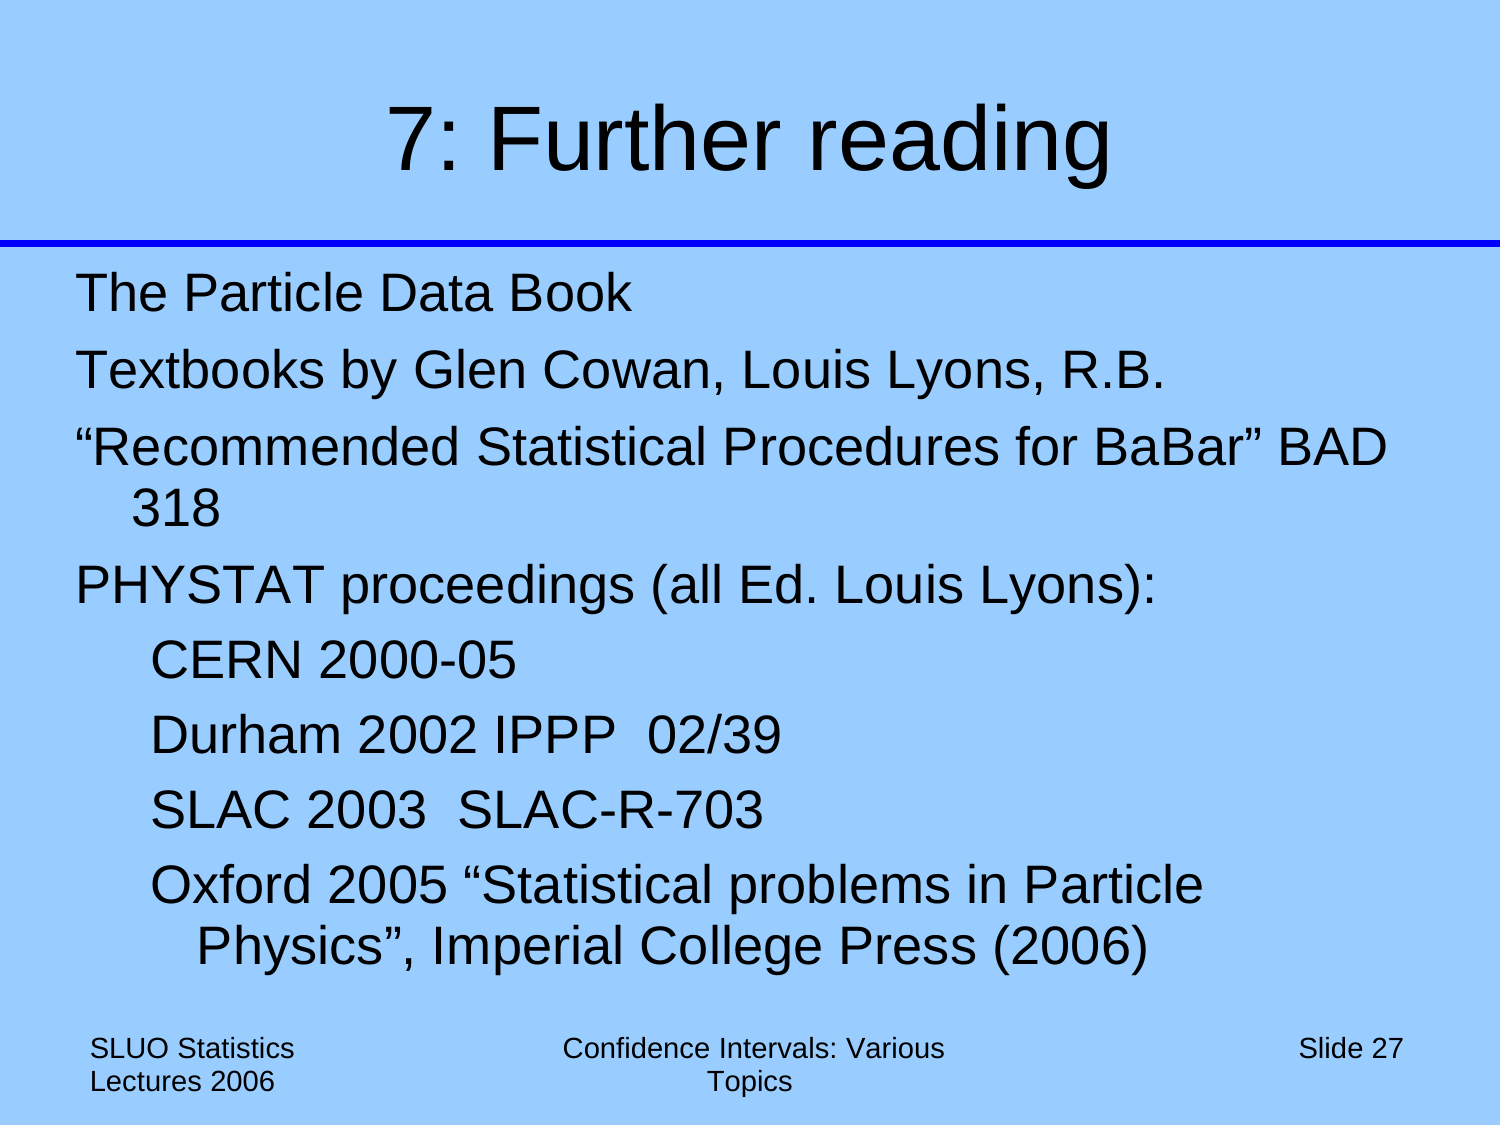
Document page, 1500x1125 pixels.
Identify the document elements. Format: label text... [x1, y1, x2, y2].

list The Particle Data Book Textbooks by Glen Cowan, Louis Lyons, R.B. “Recommended Statistical Procedures for BaBar” BAD 318 PHYSTAT proceedings (all Ed. Louis Lyons): CERN 2000-05 Durham 2002 IPPP 02/39 SLAC 2003 SLAC-R-703 Oxford 2005 “Statistical problems in Particle Physics”, Imperial College Press (2006) [75, 262, 1426, 1006]
title 7: Further reading [75, 45, 1426, 233]
